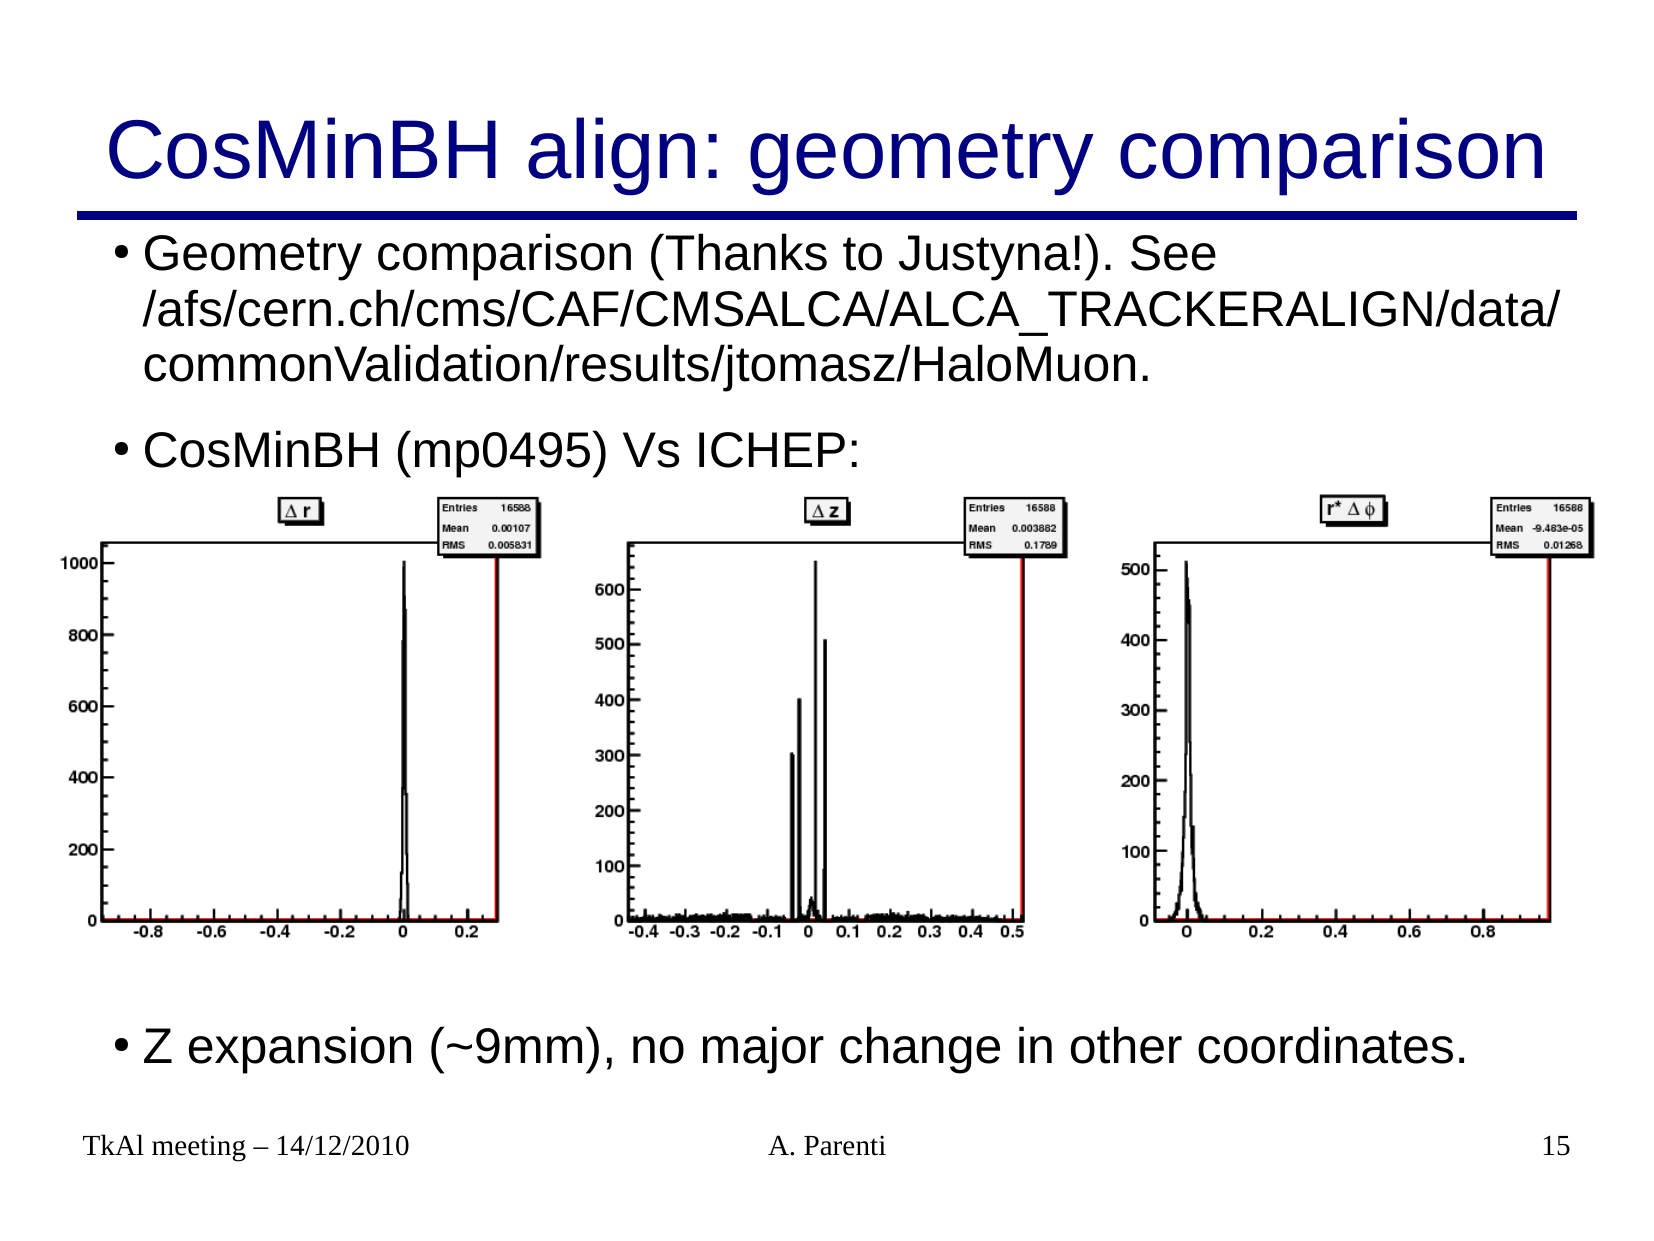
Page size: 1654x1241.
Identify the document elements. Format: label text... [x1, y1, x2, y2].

title CosMinBH align: geometry comparison [82, 75, 1571, 226]
list Geometry comparison (Thanks to Justyna!). See /afs/cern.ch/cms/CAF/CMSALCA/ALCA_TRACKERALIGN/data/commonValidation/results/jtomasz/HaloMuon. CosMinBH (mp0495) Vs ICHEP: Z expansion (~9mm), no major change in other coordinates. [94, 976, 1583, 1109]
list Geometry comparison (Thanks to Justyna!). See /afs/cern.ch/cms/CAF/CMSALCA/ALCA_TRACKERALIGN/data/commonValidation/results/jtomasz/HaloMuon. CosMinBH (mp0495) Vs ICHEP: Z expansion (~9mm), no major change in other coordinates. [94, 225, 1583, 491]
picture [39, 491, 1615, 976]
